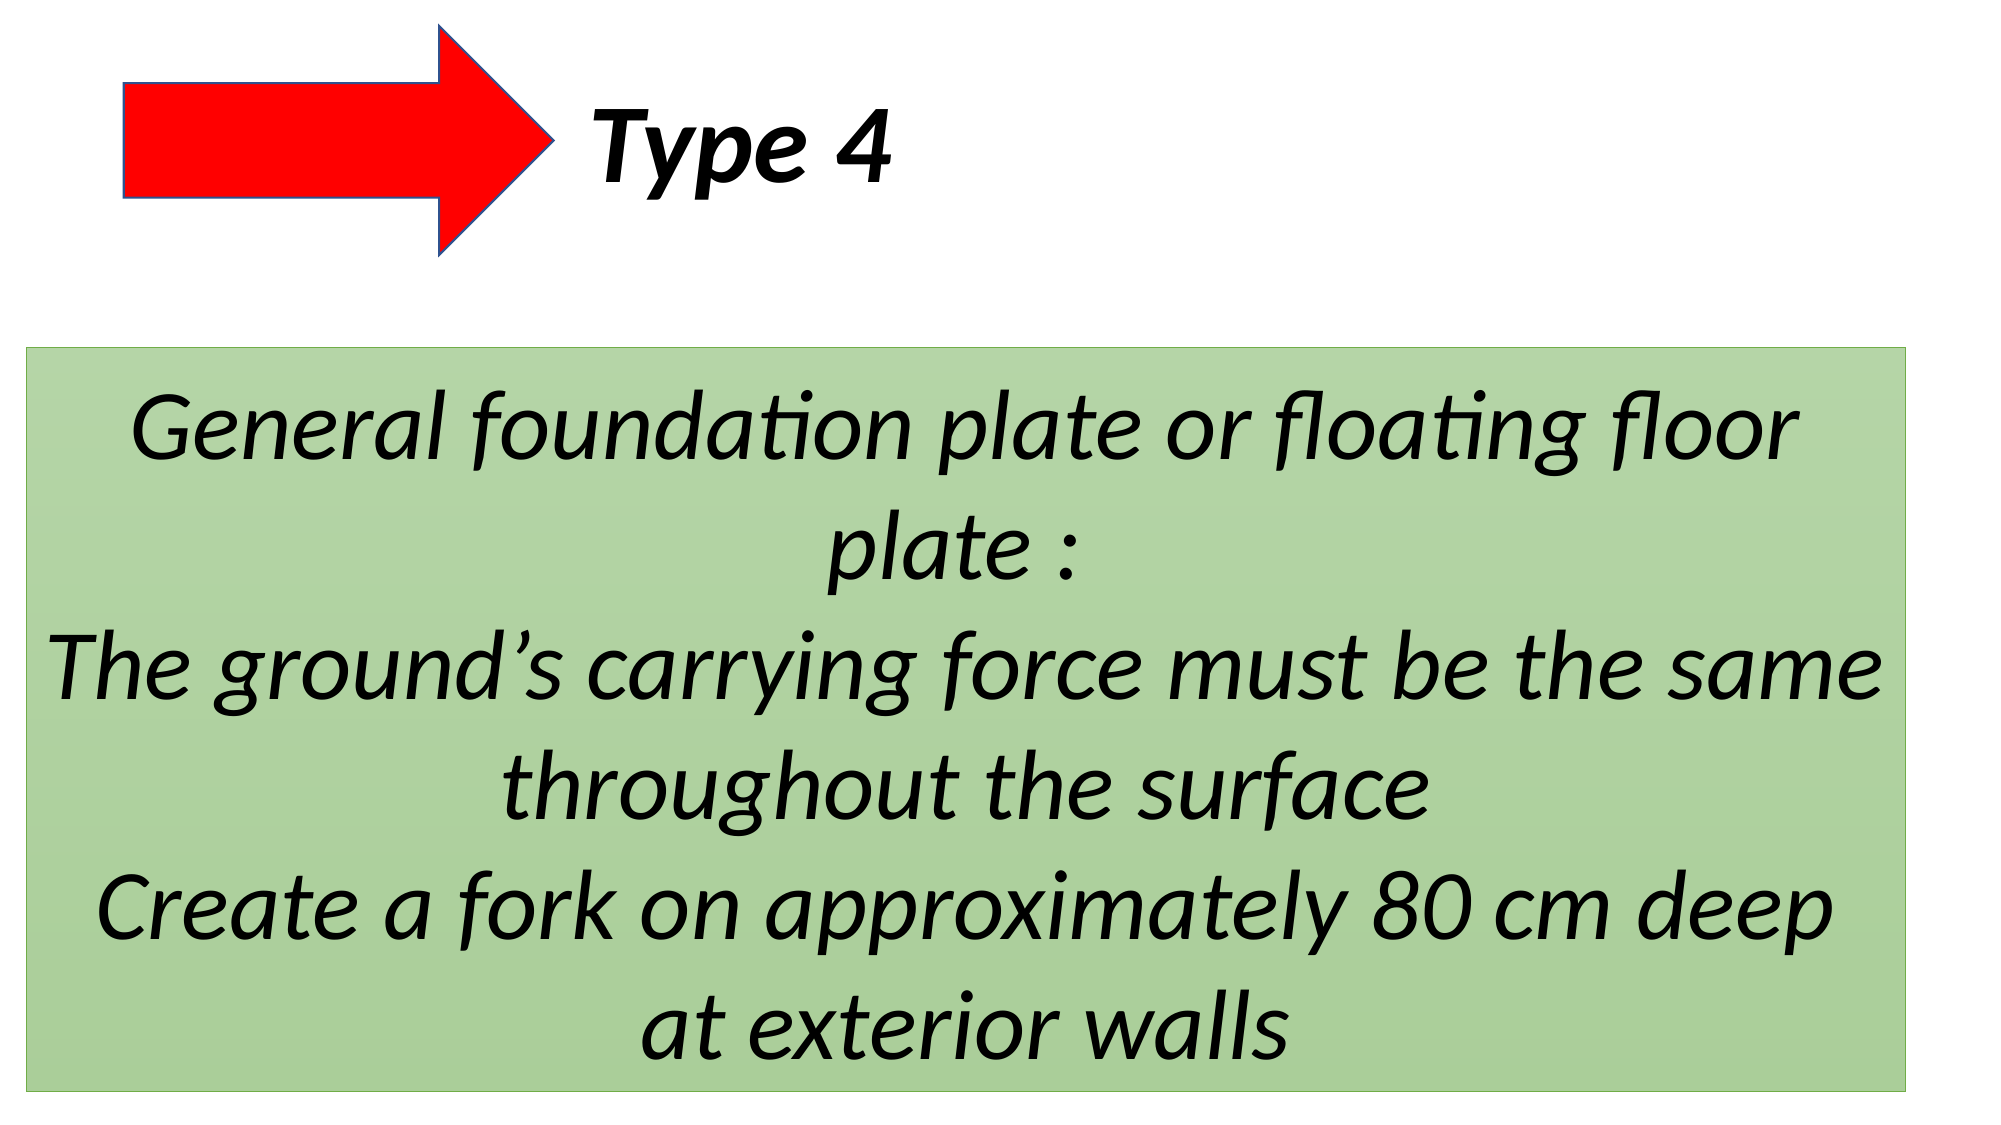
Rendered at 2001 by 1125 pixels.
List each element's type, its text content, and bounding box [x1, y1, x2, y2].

text_box [123, 25, 554, 255]
text_box Type 4 [573, 62, 944, 215]
text_box General foundation plate or floating floor plate : The ground’s carrying force must be the same throughout the surface Create a fork on approximately 80 cm deep at exterior walls [26, 347, 1905, 1092]
